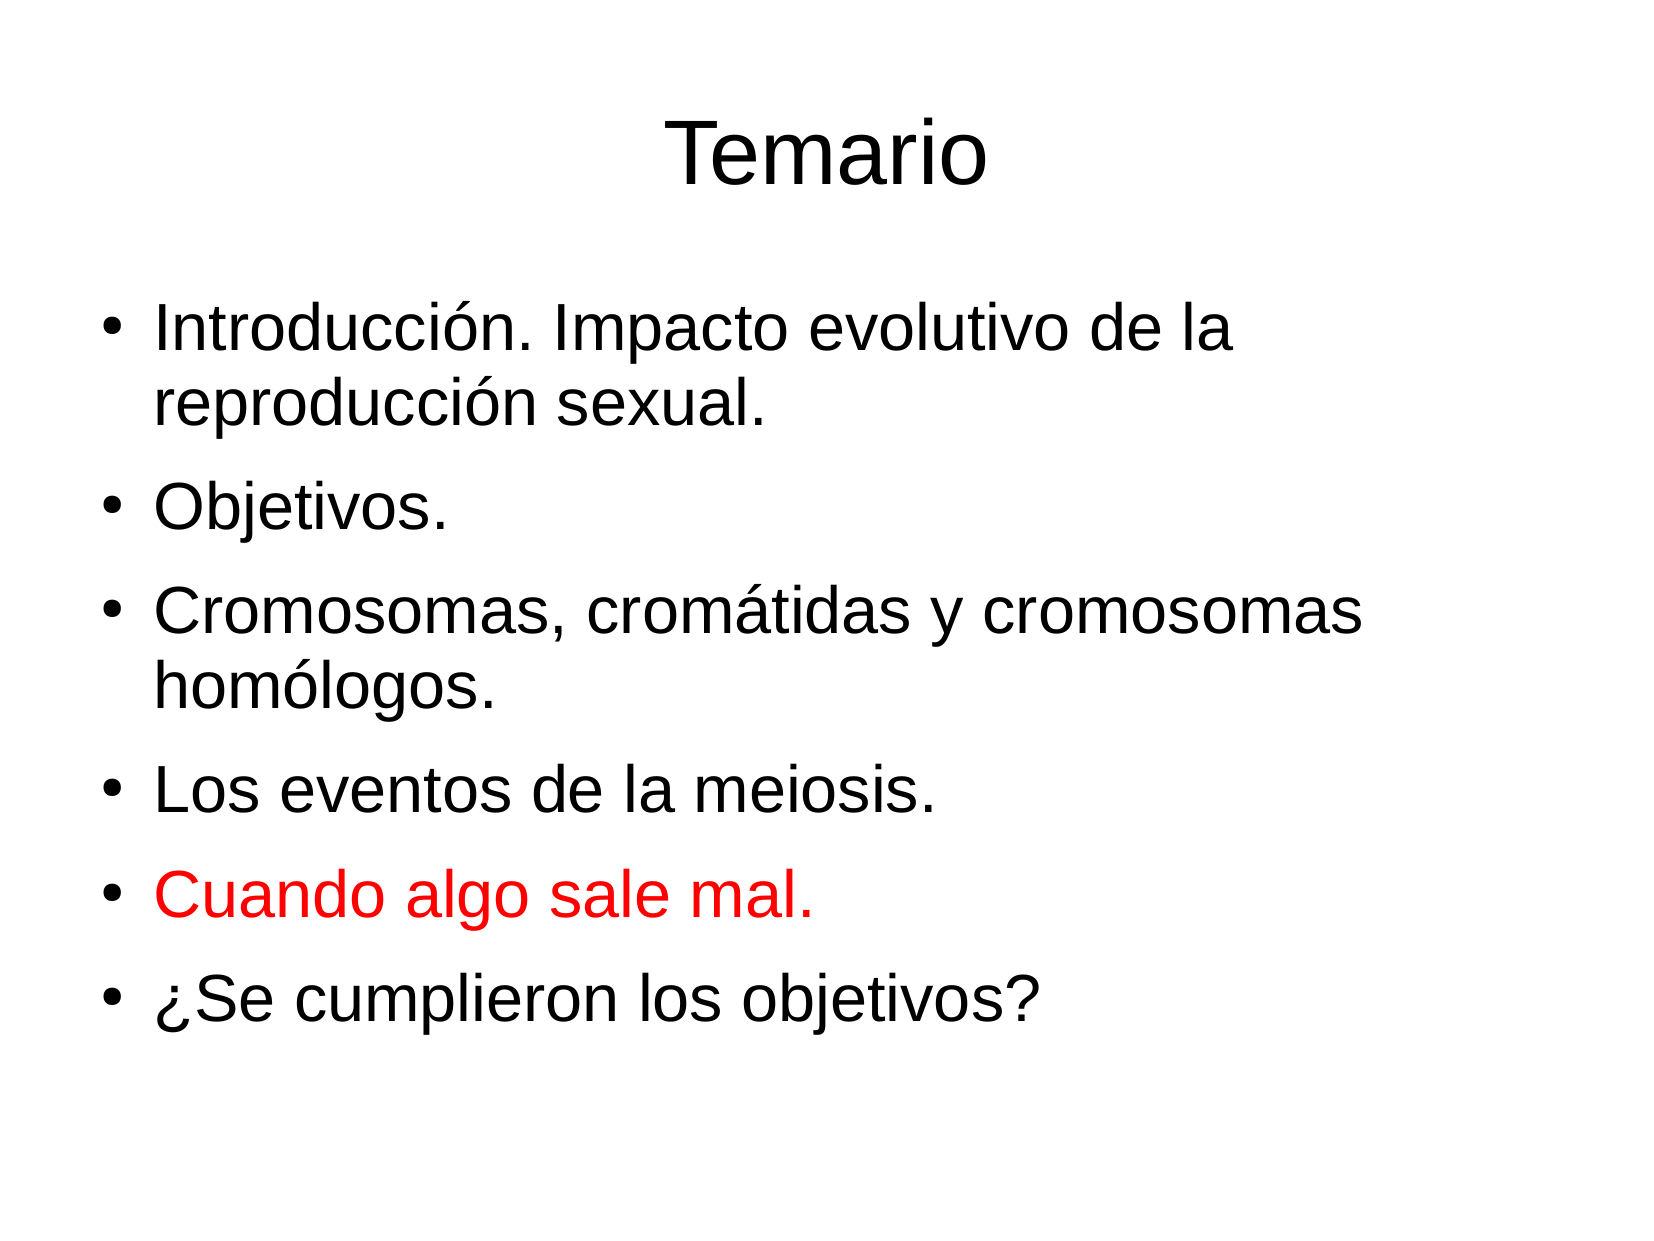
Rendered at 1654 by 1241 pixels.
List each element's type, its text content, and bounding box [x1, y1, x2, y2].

list Introducción. Impacto evolutivo de la reproducción sexual. Objetivos. Cromosomas, cromátidas y cromosomas homólogos. Los eventos de la meiosis. Cuando algo sale mal. ¿Se cumplieron los objetivos? [82, 290, 1571, 1109]
title Temario [82, 49, 1571, 257]
